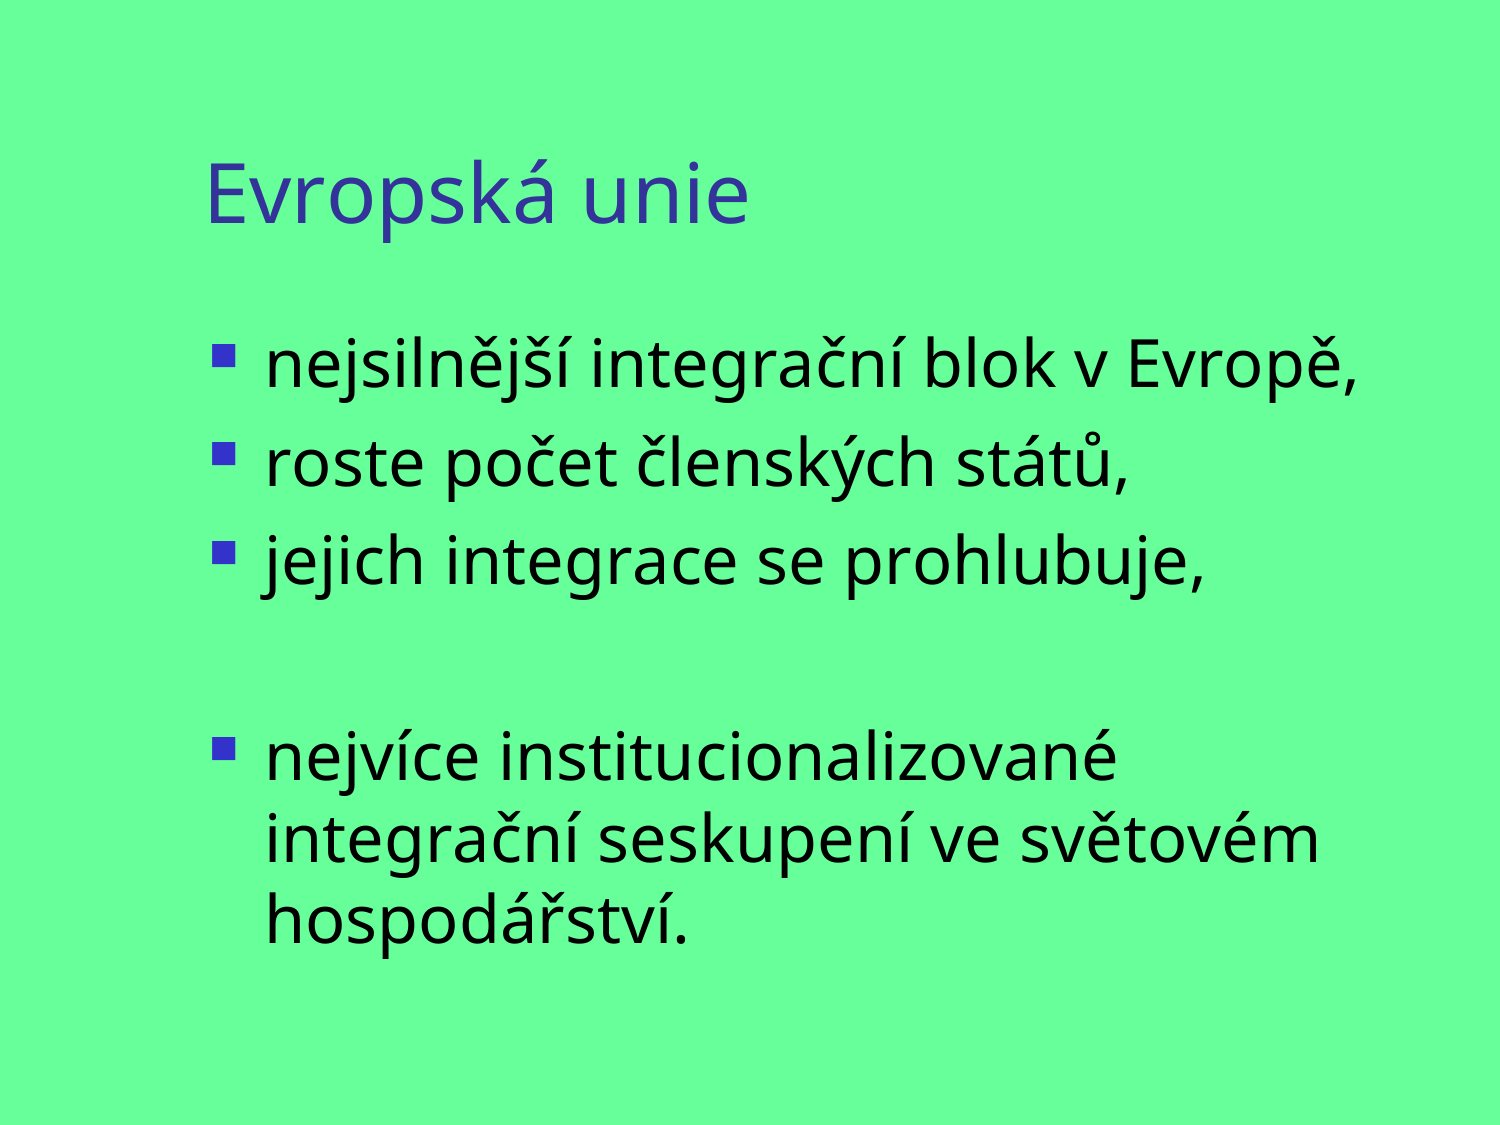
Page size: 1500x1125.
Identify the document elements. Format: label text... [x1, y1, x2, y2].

title Evropská unie [188, 7, 1468, 248]
list nejsilnější integrační blok v Evropě, roste počet členských států, jejich integrace se prohlubuje, nejvíce institucionalizované integrační seskupení ve světovém hospodářství. [193, 311, 1469, 1106]
